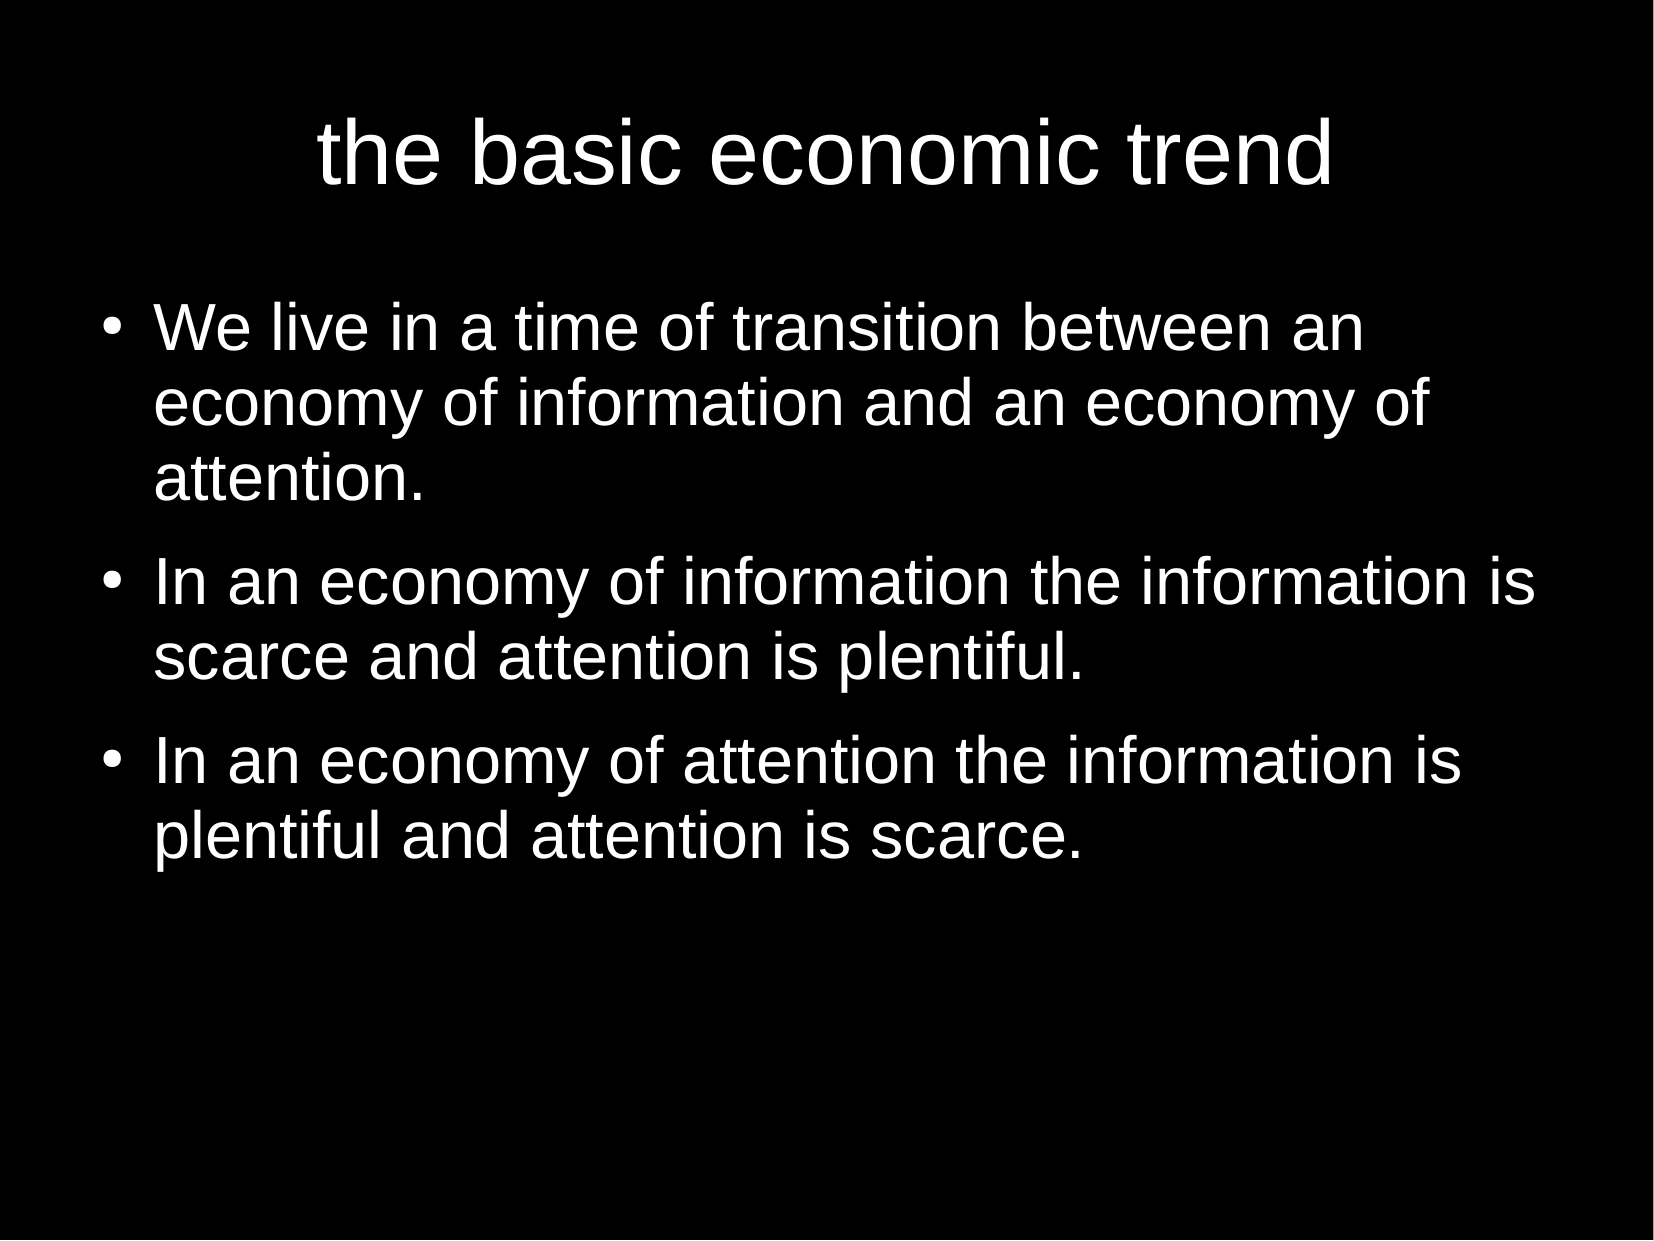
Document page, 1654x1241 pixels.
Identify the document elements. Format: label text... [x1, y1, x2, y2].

title the basic economic trend [82, 49, 1571, 257]
list We live in a time of transition between an economy of information and an economy of attention. In an economy of information the information is scarce and attention is plentiful. In an economy of attention the information is plentiful and attention is scarce. [82, 290, 1571, 1010]
